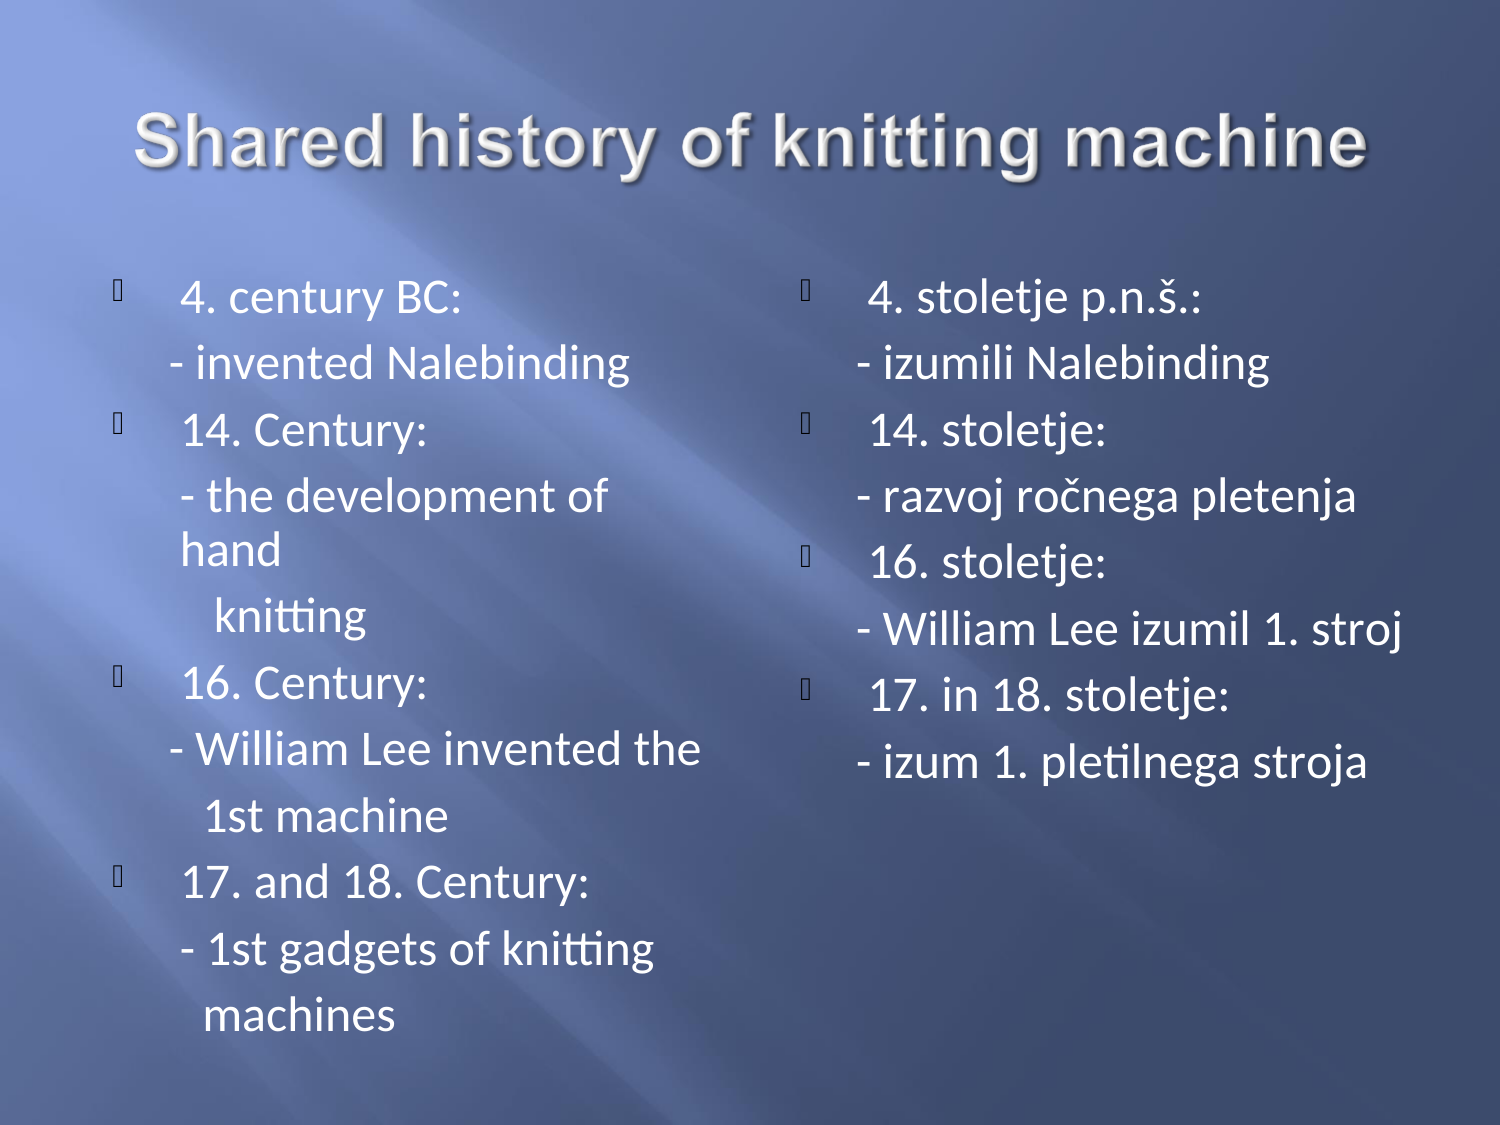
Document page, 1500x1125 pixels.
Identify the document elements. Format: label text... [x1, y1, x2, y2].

text_box [75, 45, 1426, 240]
picture [0, 0, 1500, 1125]
list 4. century BC: - invented Nalebinding 14. Century: - the development of hand knitting 16. Century: - William Lee invented the 1st machine 17. and 18. Century: - 1st gadgets of knitting machines [75, 262, 738, 1104]
list 4. stoletje p.n.š.: - izumili Nalebinding 14. stoletje: - razvoj ročnega pletenja 16. stoletje: - William Lee izumil 1. stroj 17. in 18. stoletje: - izum 1. pletilnega stroja [762, 262, 1426, 1092]
